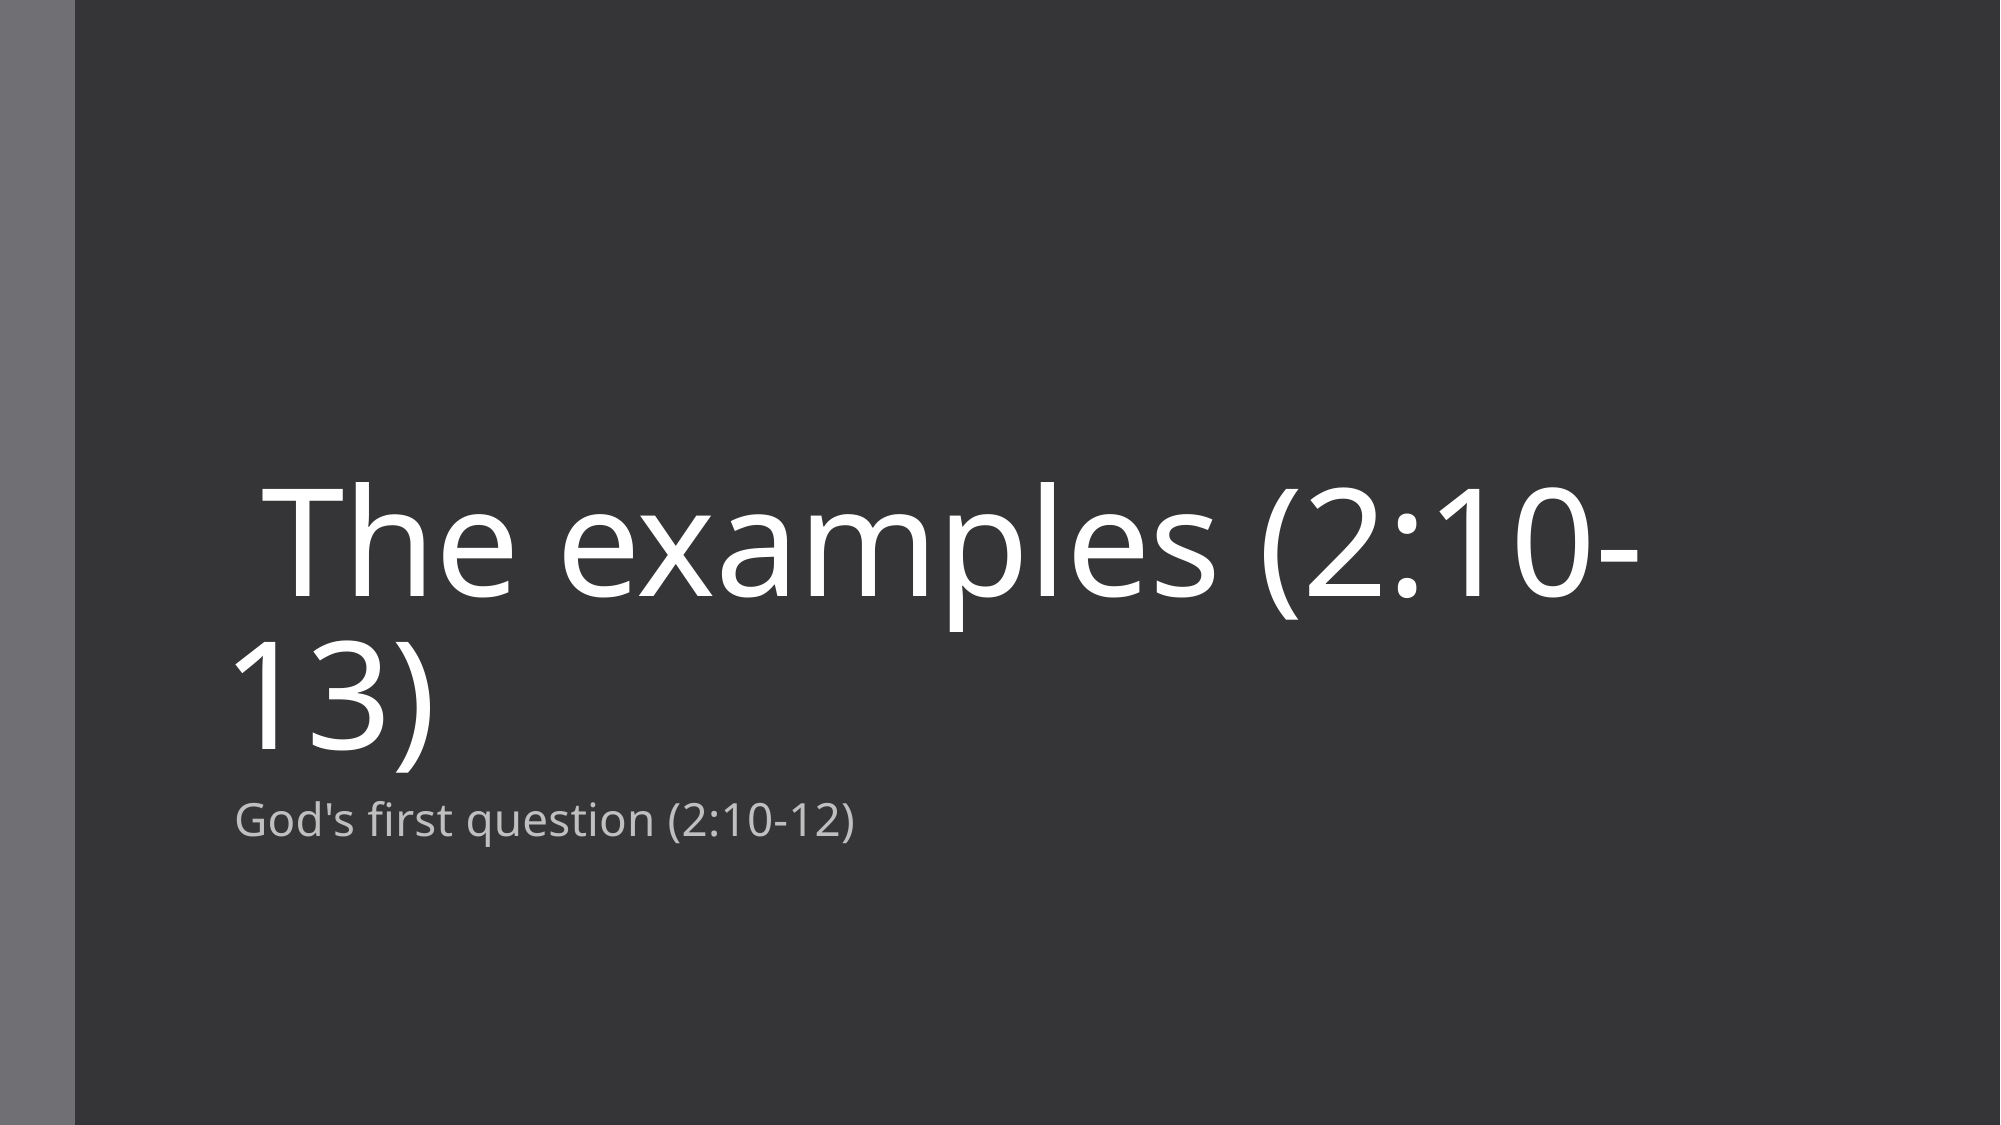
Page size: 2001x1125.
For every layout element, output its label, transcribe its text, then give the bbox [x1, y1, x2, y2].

title The examples (2:10-13) [206, 124, 1752, 787]
subtitle God's first question (2:10-12) [206, 787, 1752, 1066]
